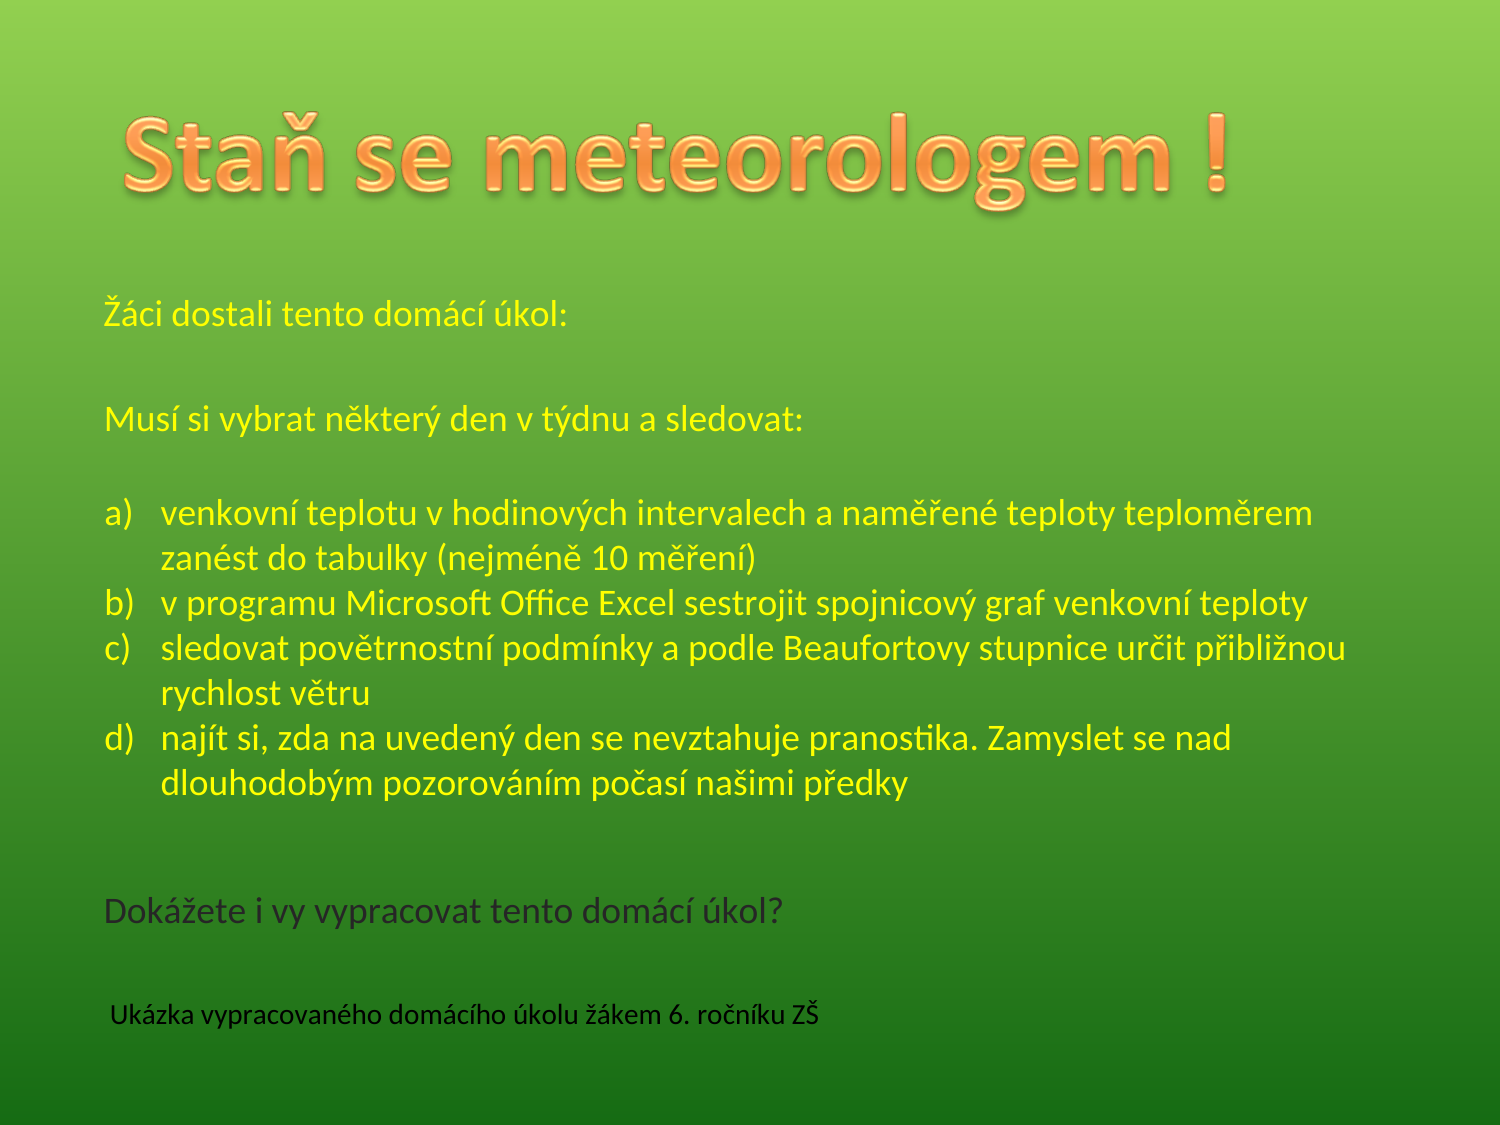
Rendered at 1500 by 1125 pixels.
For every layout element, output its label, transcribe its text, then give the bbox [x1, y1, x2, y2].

text_box Musí si vybrat některý den v týdnu a sledovat: [89, 386, 821, 448]
picture [41, 42, 1315, 240]
text_box Ukázka vypracovaného domácího úkolu žákem 6. ročníku ZŠ [95, 987, 835, 1039]
text_box Dokážete i vy vypracovat tento domácí úkol? [89, 878, 801, 985]
text_box venkovní teplotu v hodinových intervalech a naměřené teploty teploměrem zanést do tabulky (nejméně 10 měření) v programu Microsoft Office Excel sestrojit spojnicový graf venkovní teploty sledovat povětrnostní podmínky a podle Beaufortovy stupnice určit přibližnou rychlost větru najít si, zda na uvedený den se nevztahuje pranostika. Zamyslet se nad dlouhodobým pozorováním počasí našimi předky [89, 480, 1363, 901]
text_box Žáci dostali tento domácí úkol: [88, 281, 584, 342]
